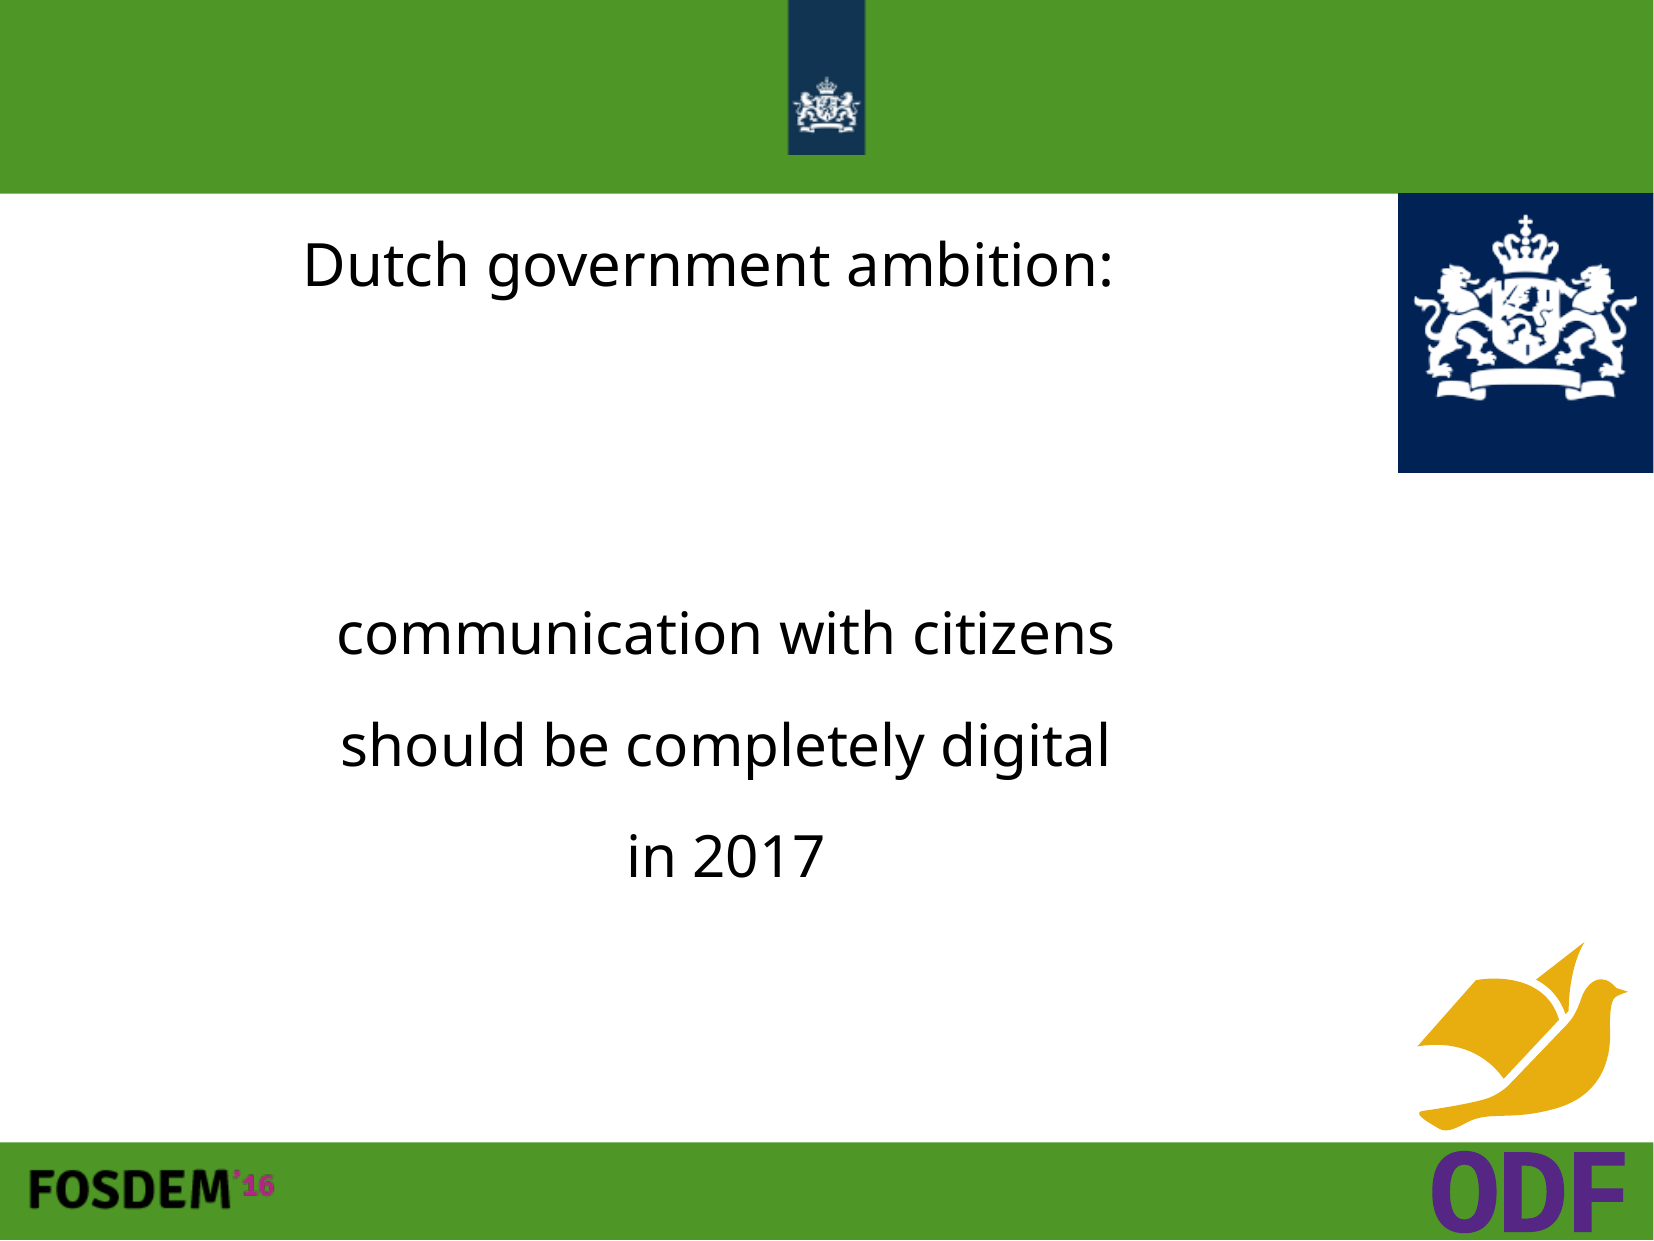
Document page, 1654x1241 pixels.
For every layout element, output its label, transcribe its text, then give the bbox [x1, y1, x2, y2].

title Dutch government ambition: [302, 211, 1167, 315]
text_box communication with citizens should be completely digital in 2017 [0, 591, 1423, 922]
picture [1398, 193, 1654, 473]
picture [22, 1142, 343, 1232]
picture [0, 0, 1654, 155]
